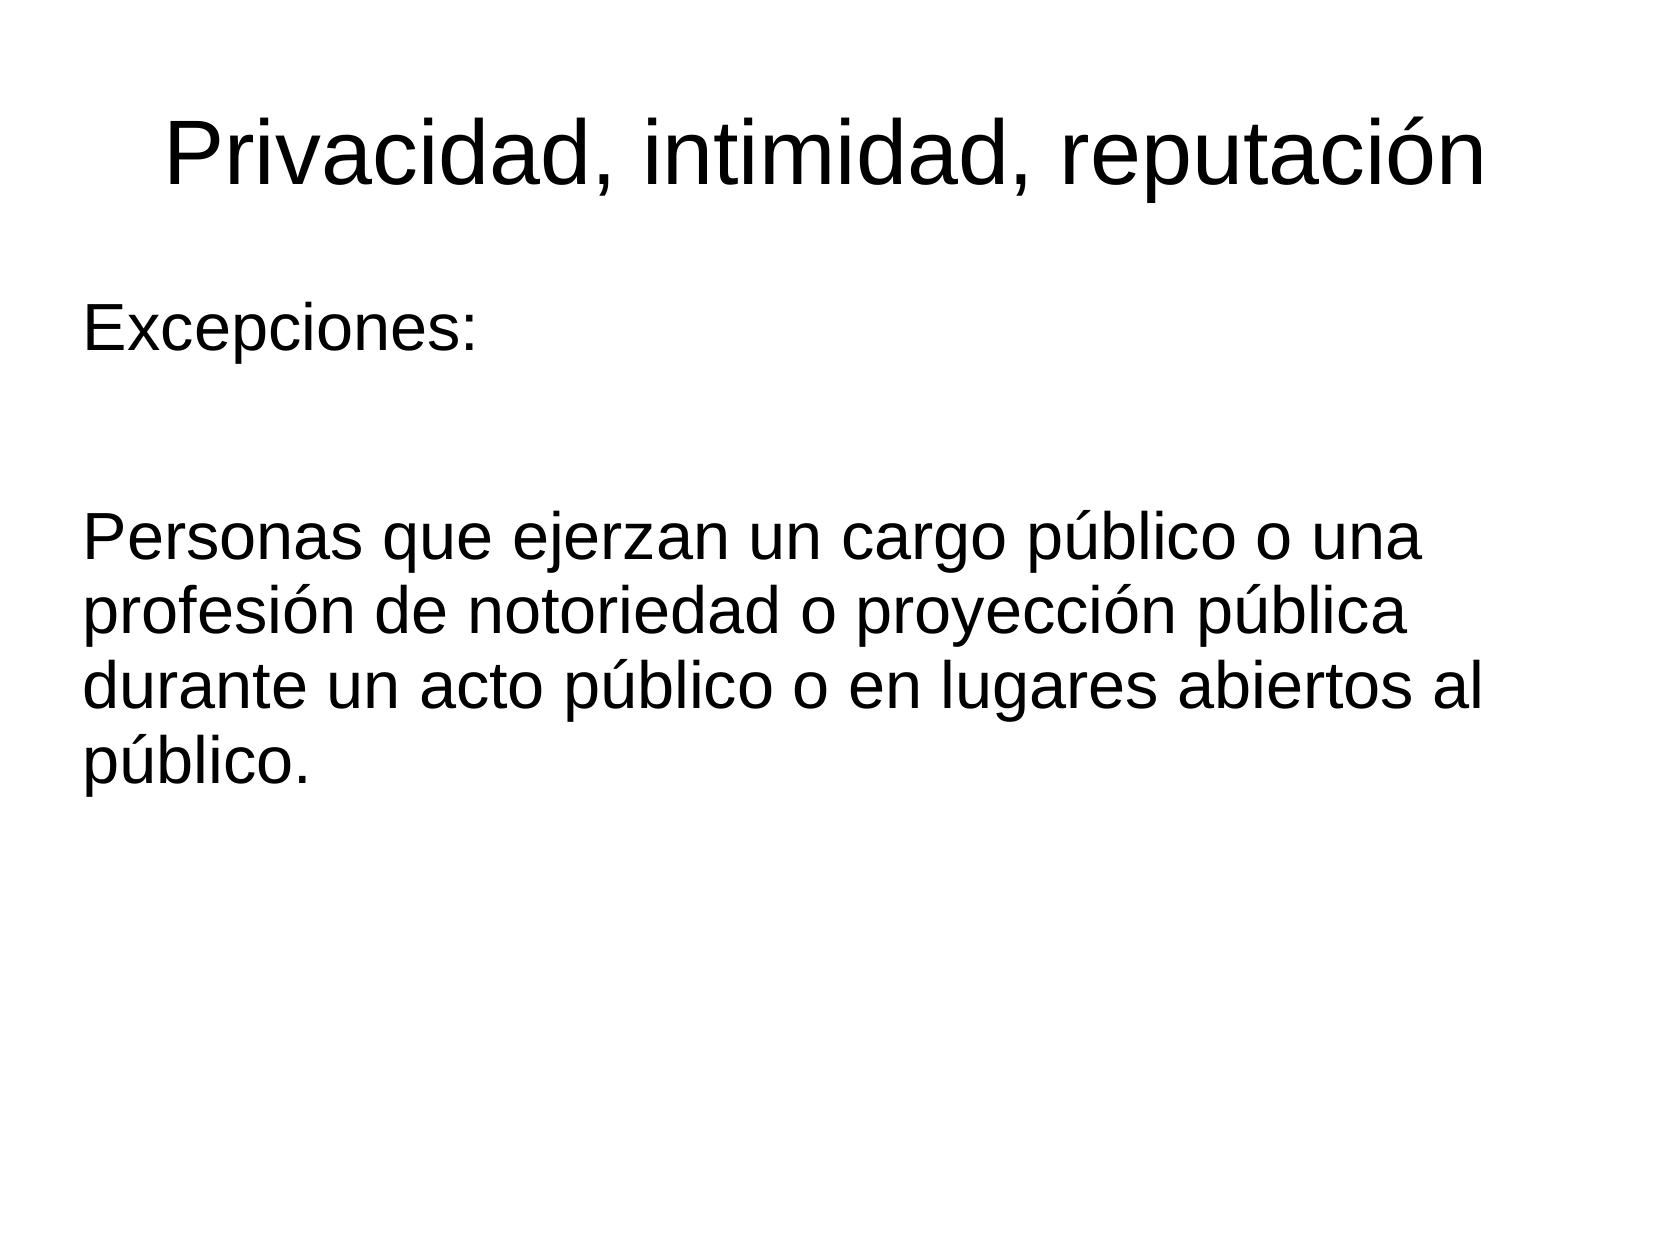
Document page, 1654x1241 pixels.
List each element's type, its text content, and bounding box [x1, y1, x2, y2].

title Privacidad, intimidad, reputación [82, 49, 1571, 257]
list Excepciones: Personas que ejerzan un cargo público o una profesión de notoriedad o proyección pública durante un acto público o en lugares abiertos al público. [82, 290, 1538, 1010]
